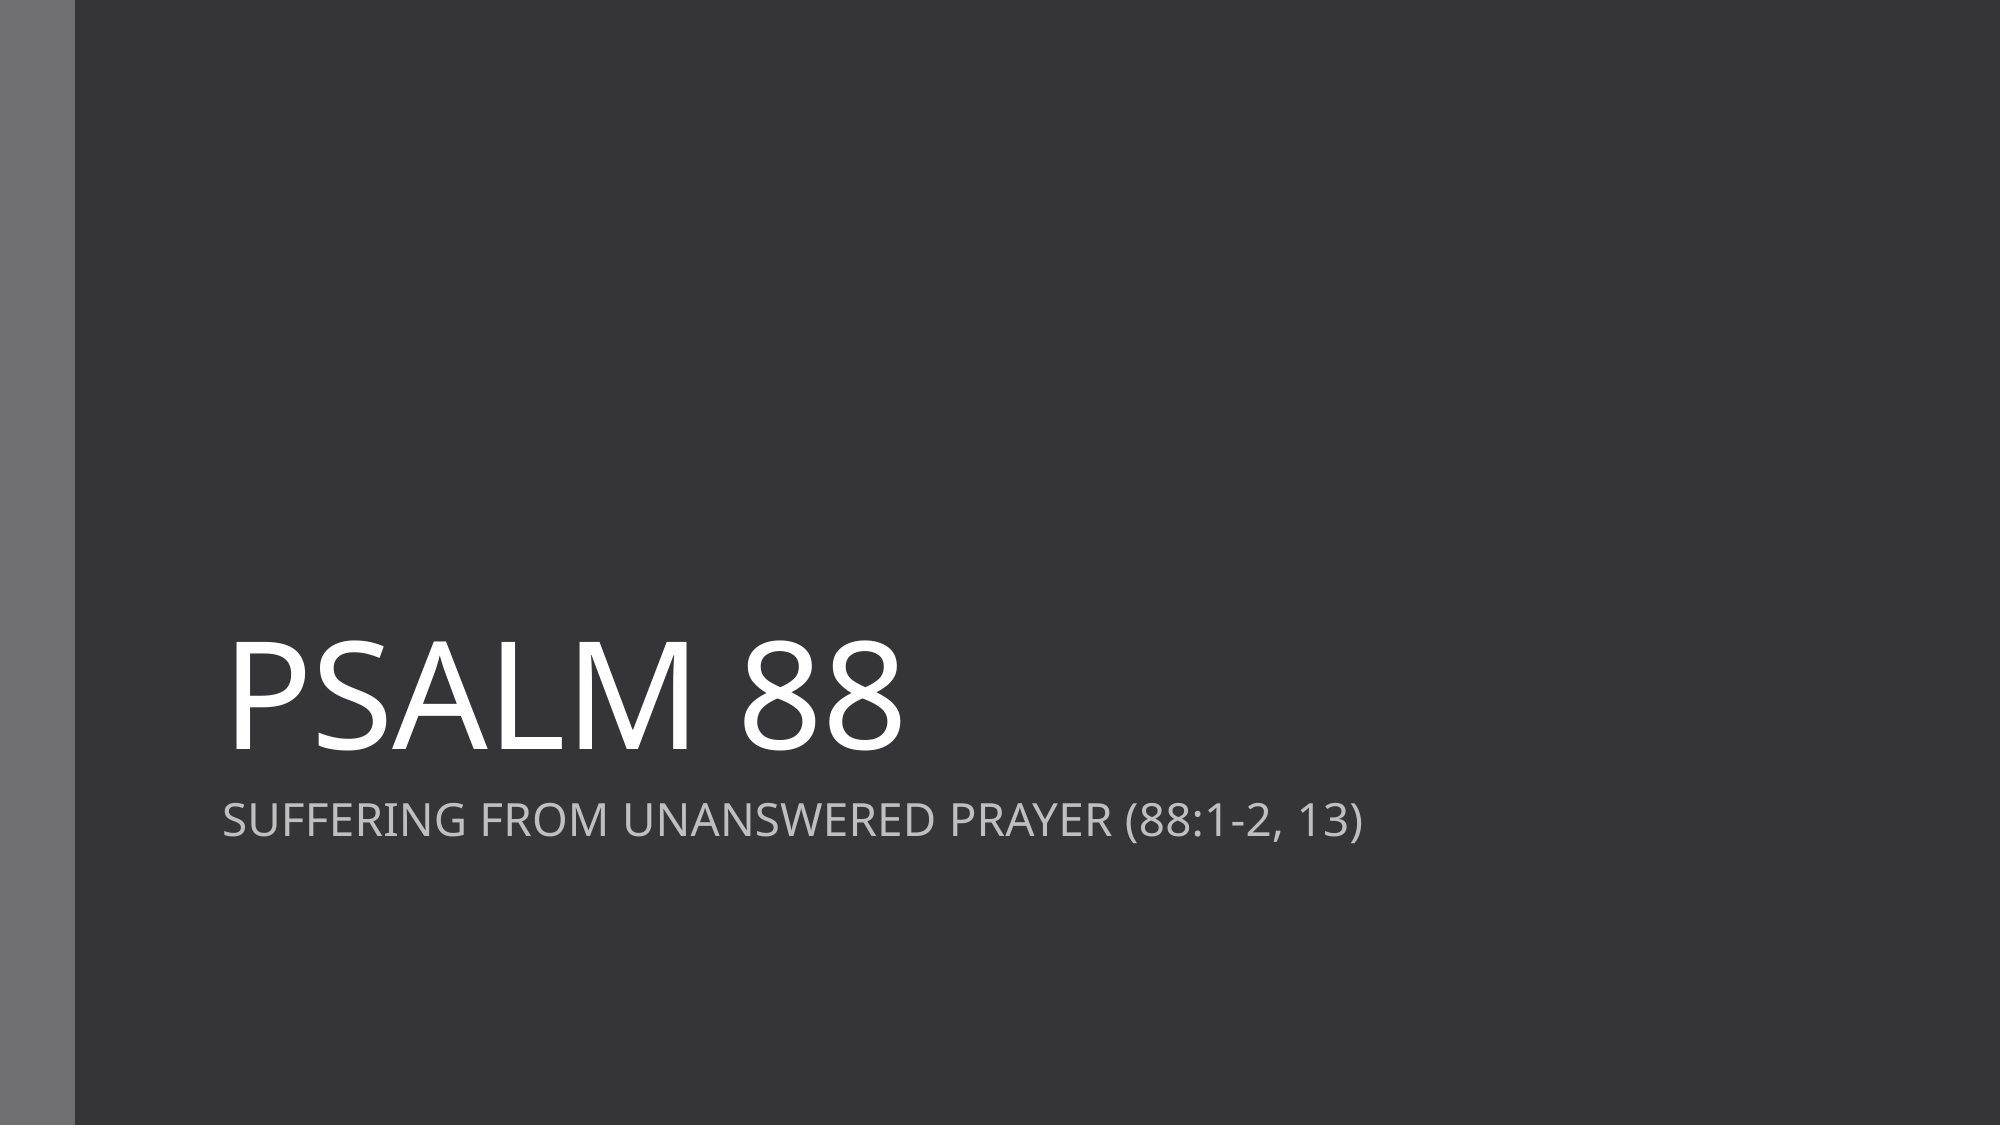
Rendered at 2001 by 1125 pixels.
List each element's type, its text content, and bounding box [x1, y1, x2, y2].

title PSALM 88 [206, 124, 1752, 787]
subtitle SUFFERING FROM UNANSWERED PRAYER (88:1-2, 13) [206, 787, 1752, 1066]
